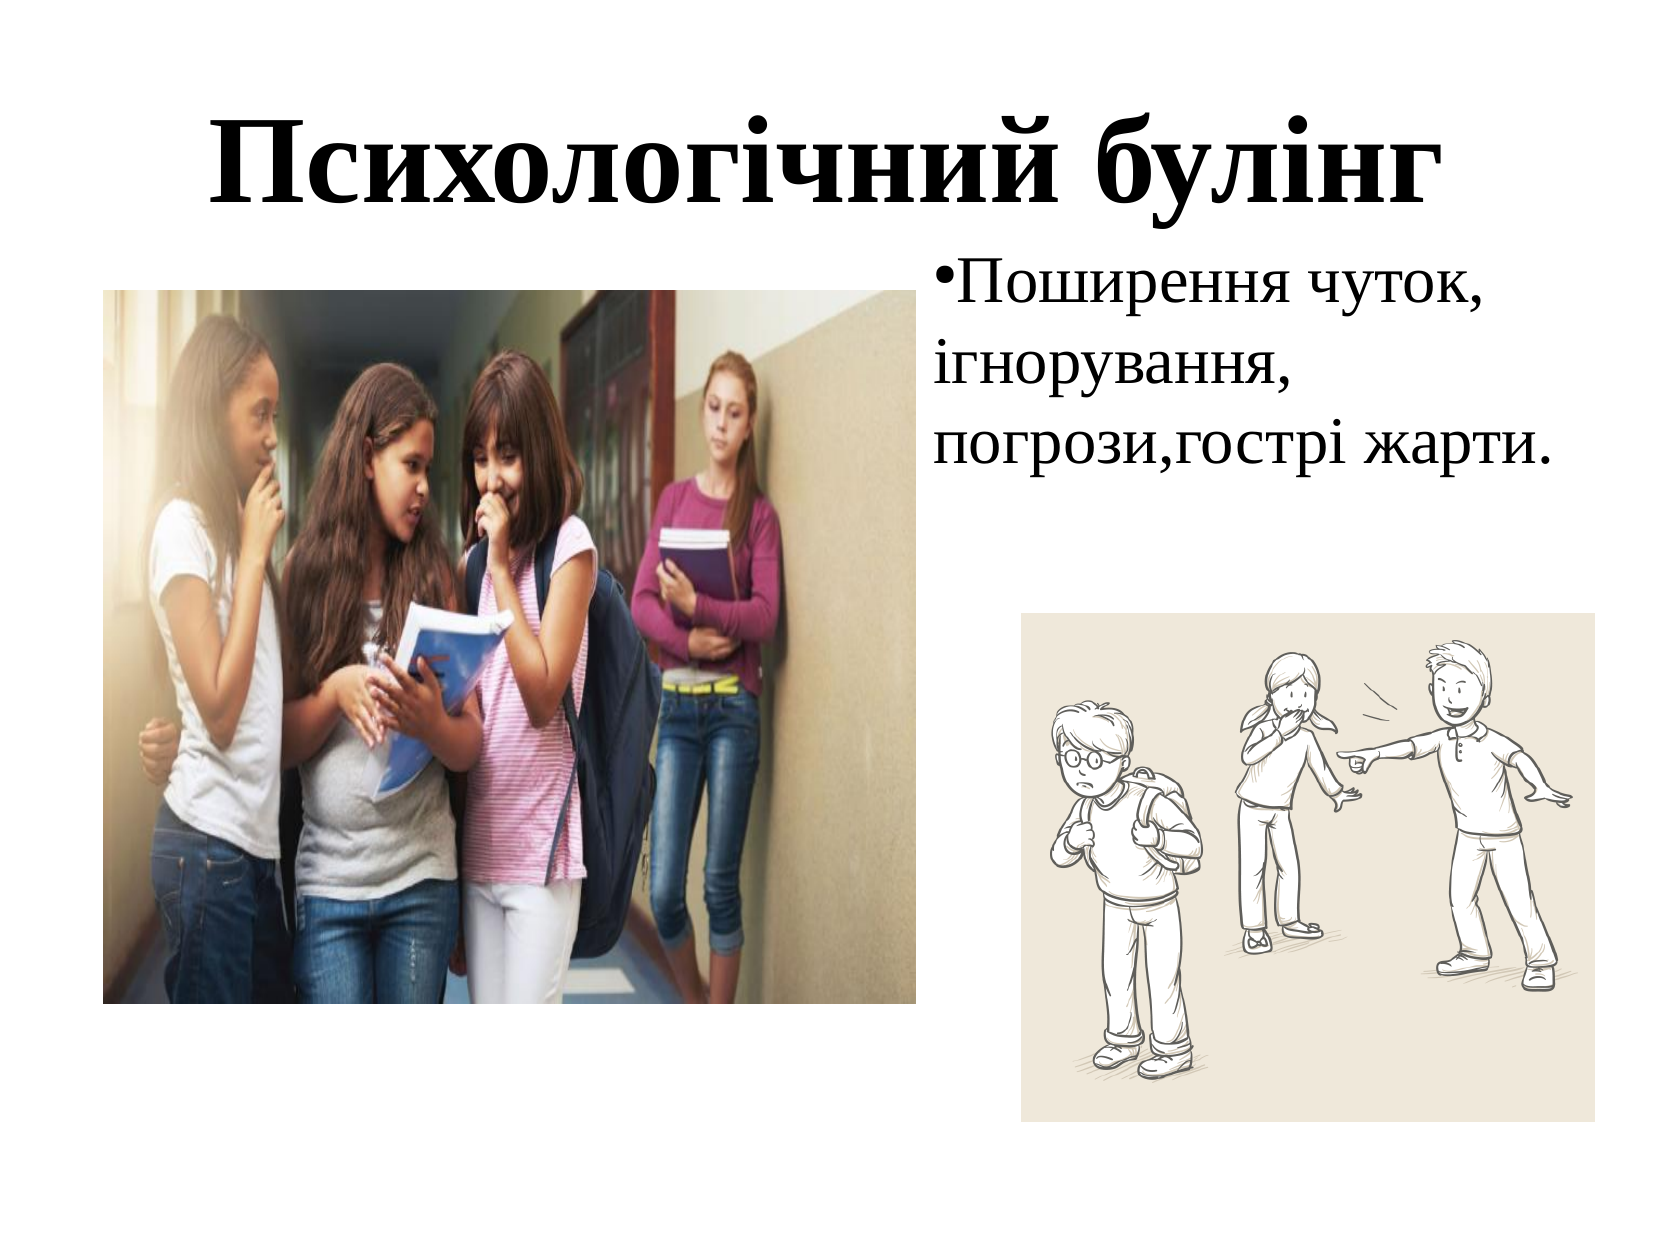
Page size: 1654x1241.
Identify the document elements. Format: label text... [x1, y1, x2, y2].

list Поширення чуток, ігнорування, погрози,гострі жарти. [933, 236, 1612, 479]
picture [1021, 613, 1595, 1123]
picture [103, 290, 916, 1004]
title Психологічний булінг [82, 49, 1571, 257]
